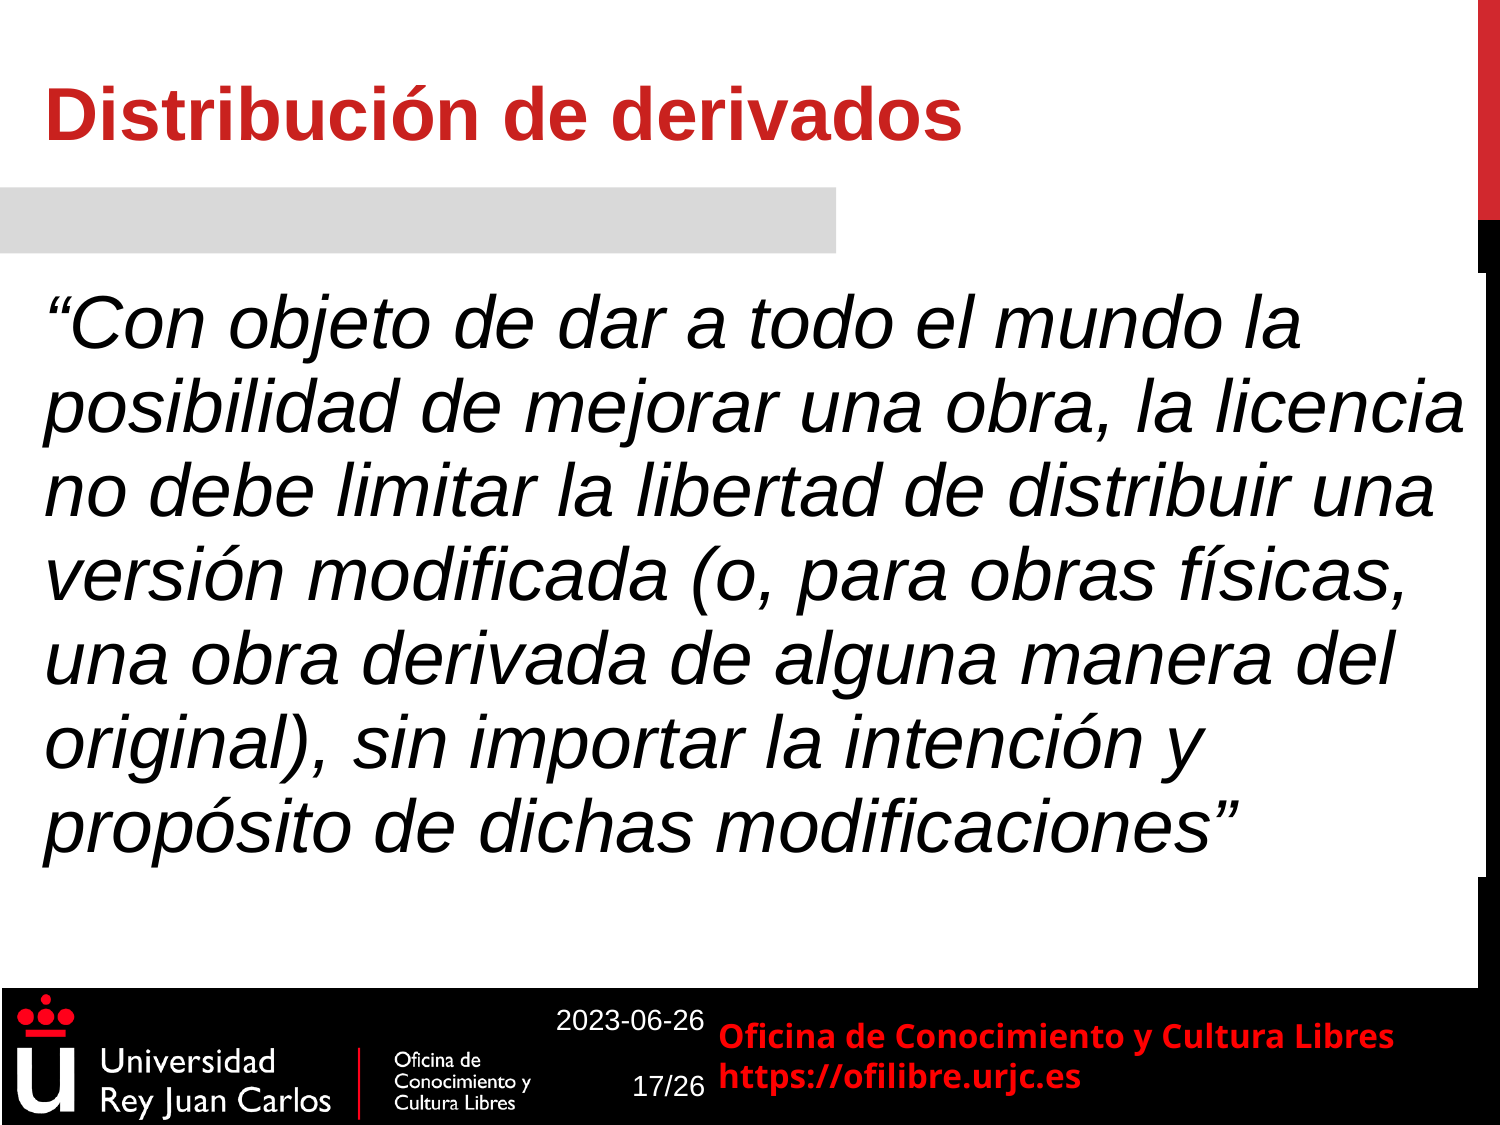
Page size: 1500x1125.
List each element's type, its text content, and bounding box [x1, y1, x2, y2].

text_box “Con objeto de dar a todo el mundo la posibilidad de mejorar una obra, la licencia no debe limitar la libertad de distribuir una versión modificada (o, para obras físicas, una obra derivada de alguna manera del original), sin importar la intención y propósito de dichas modificaciones” [30, 273, 1486, 877]
text_box Distribución de derivados [30, 64, 1306, 248]
title [75, 7, 1425, 196]
picture [17, 994, 531, 1120]
